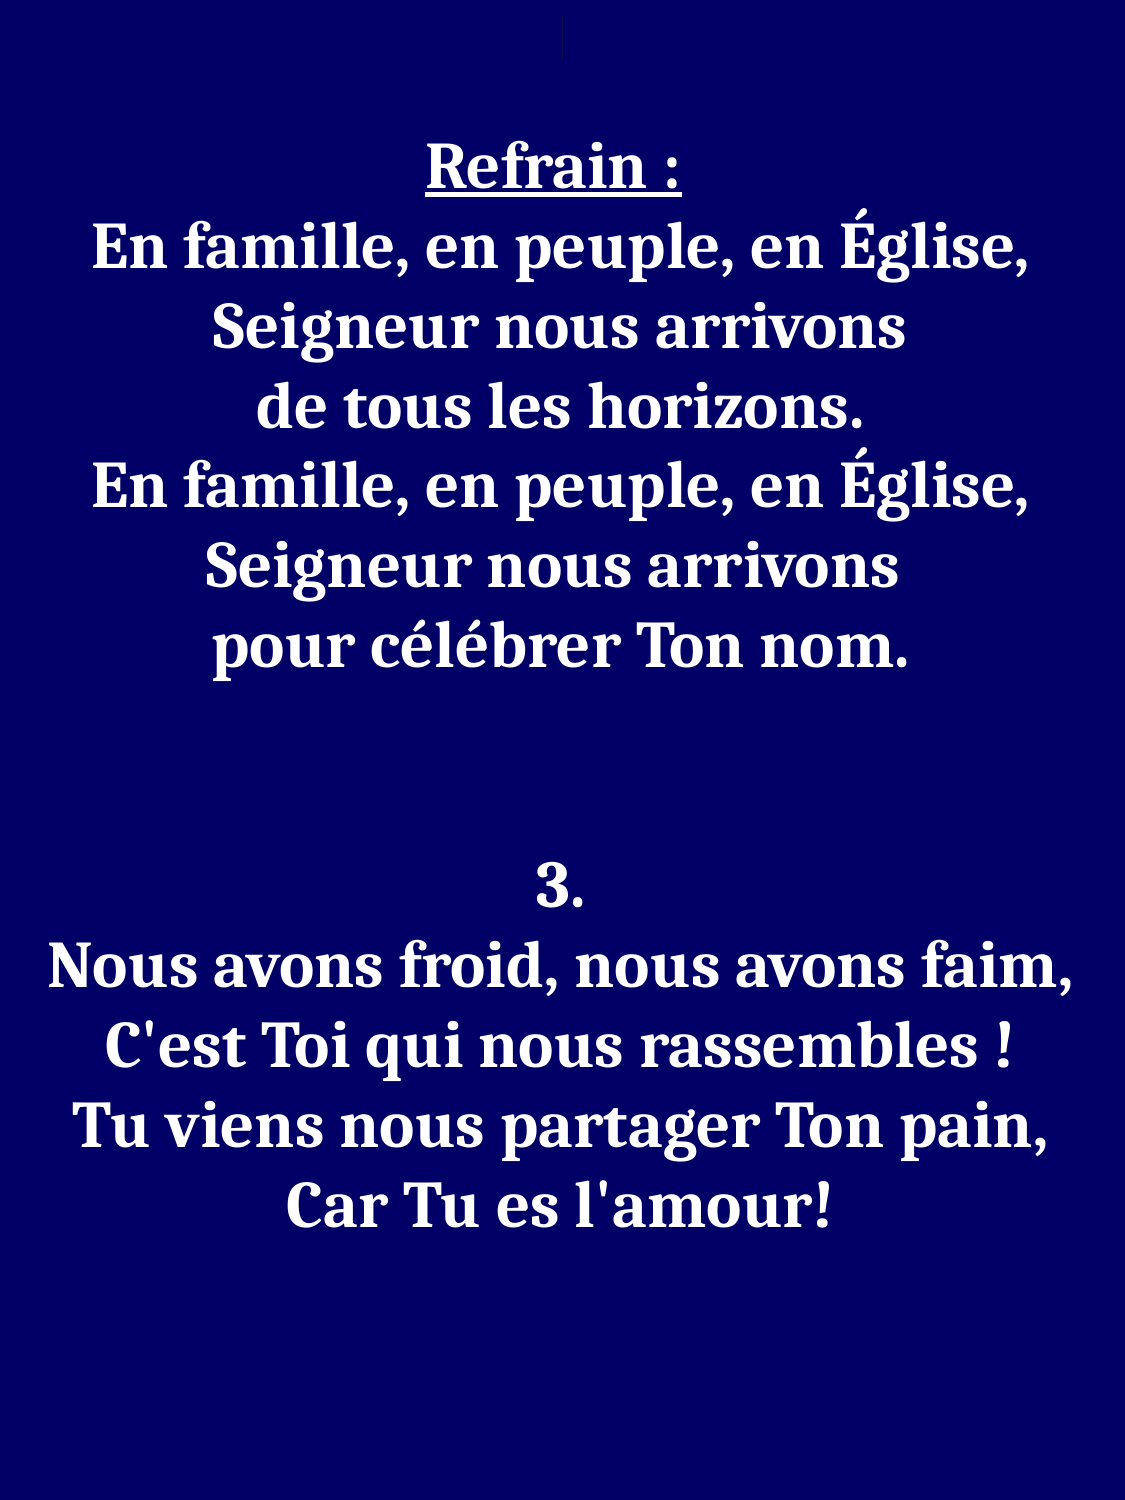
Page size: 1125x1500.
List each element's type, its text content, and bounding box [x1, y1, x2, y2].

text_box Refrain : En famille, en peuple, en Église, Seigneur nous arrivons de tous les horizons. En famille, en peuple, en Église, Seigneur nous arrivons pour célébrer Ton nom. 3. Nous avons froid, nous avons faim, C'est Toi qui nous rassembles ! Tu viens nous partager Ton pain, Car Tu es l'amour! [0, 114, 1125, 1449]
